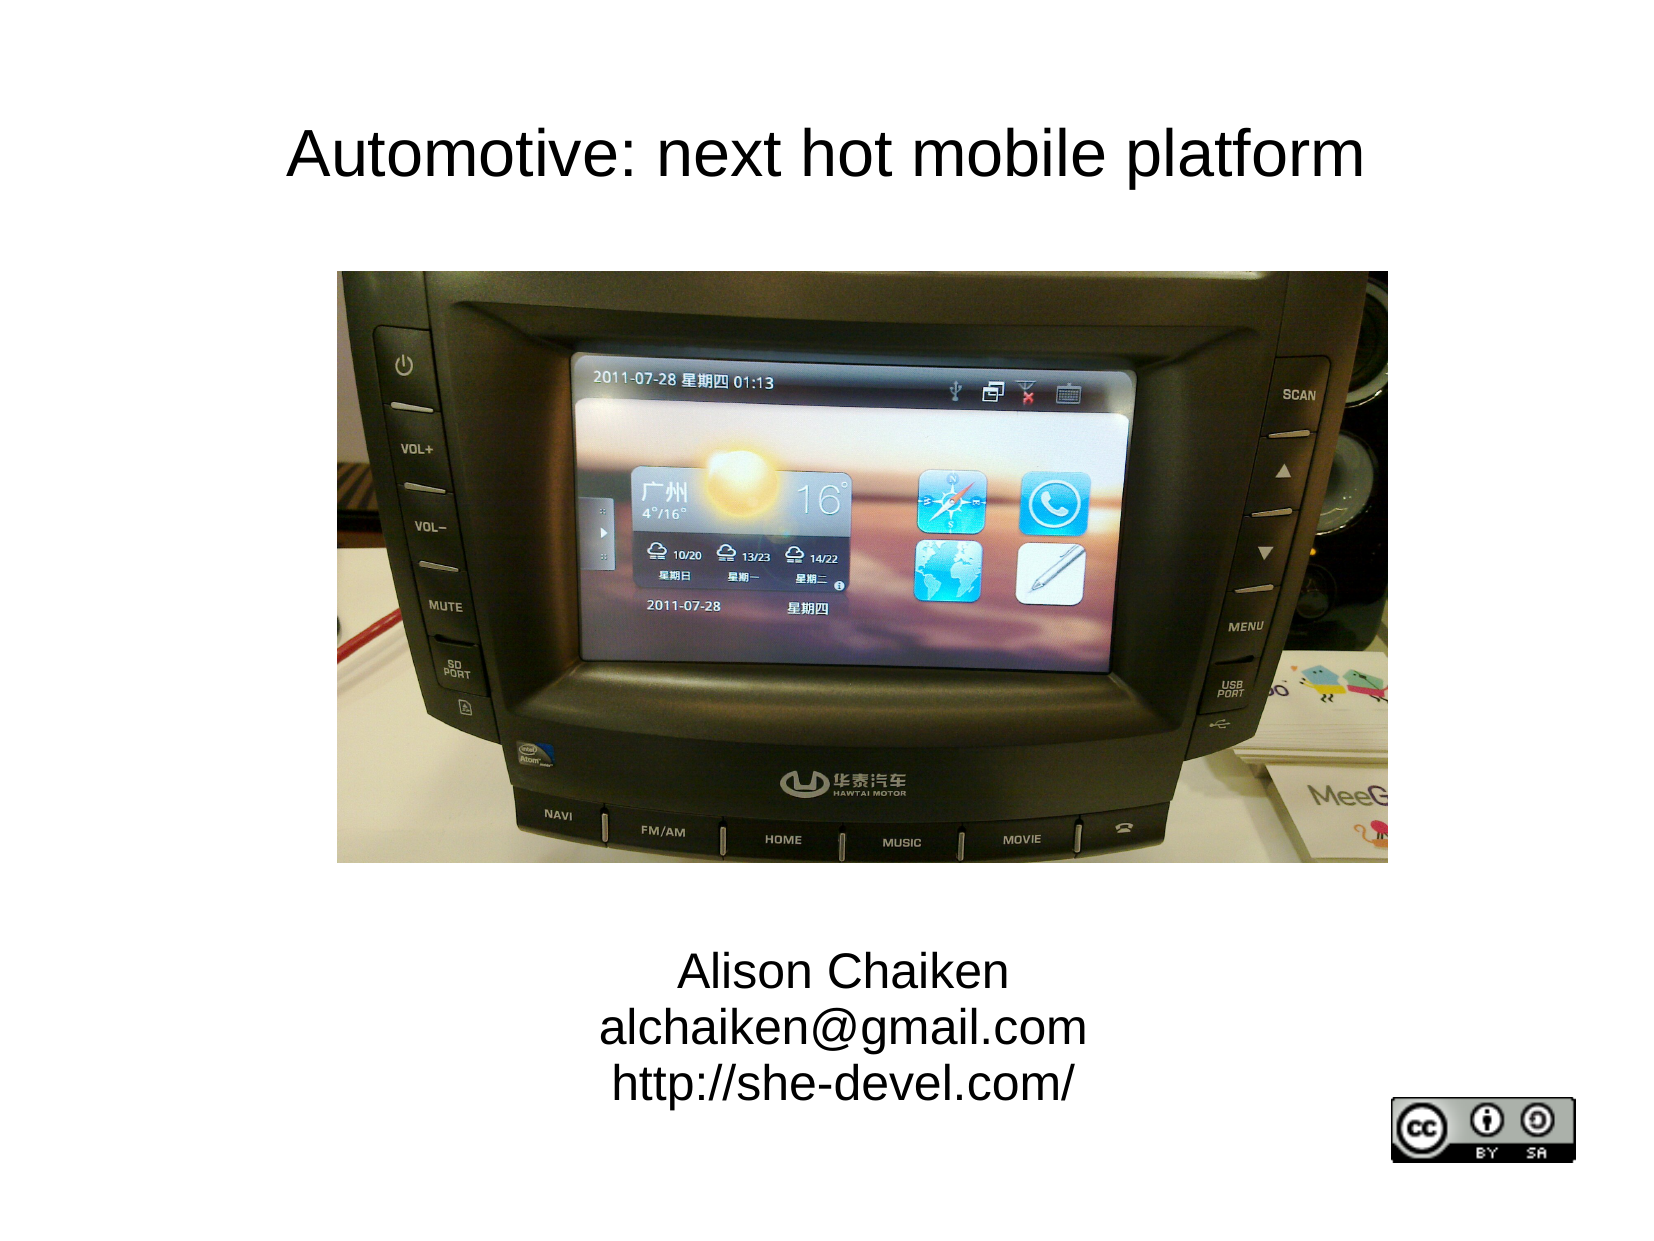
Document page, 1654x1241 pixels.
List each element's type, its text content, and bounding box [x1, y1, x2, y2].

title Automotive: next hot mobile platform [82, 49, 1571, 257]
picture [1391, 1097, 1576, 1163]
picture [337, 271, 1388, 863]
subtitle Alison Chaiken alchaiken@gmail.com http://she-devel.com/ [179, 851, 1508, 1204]
